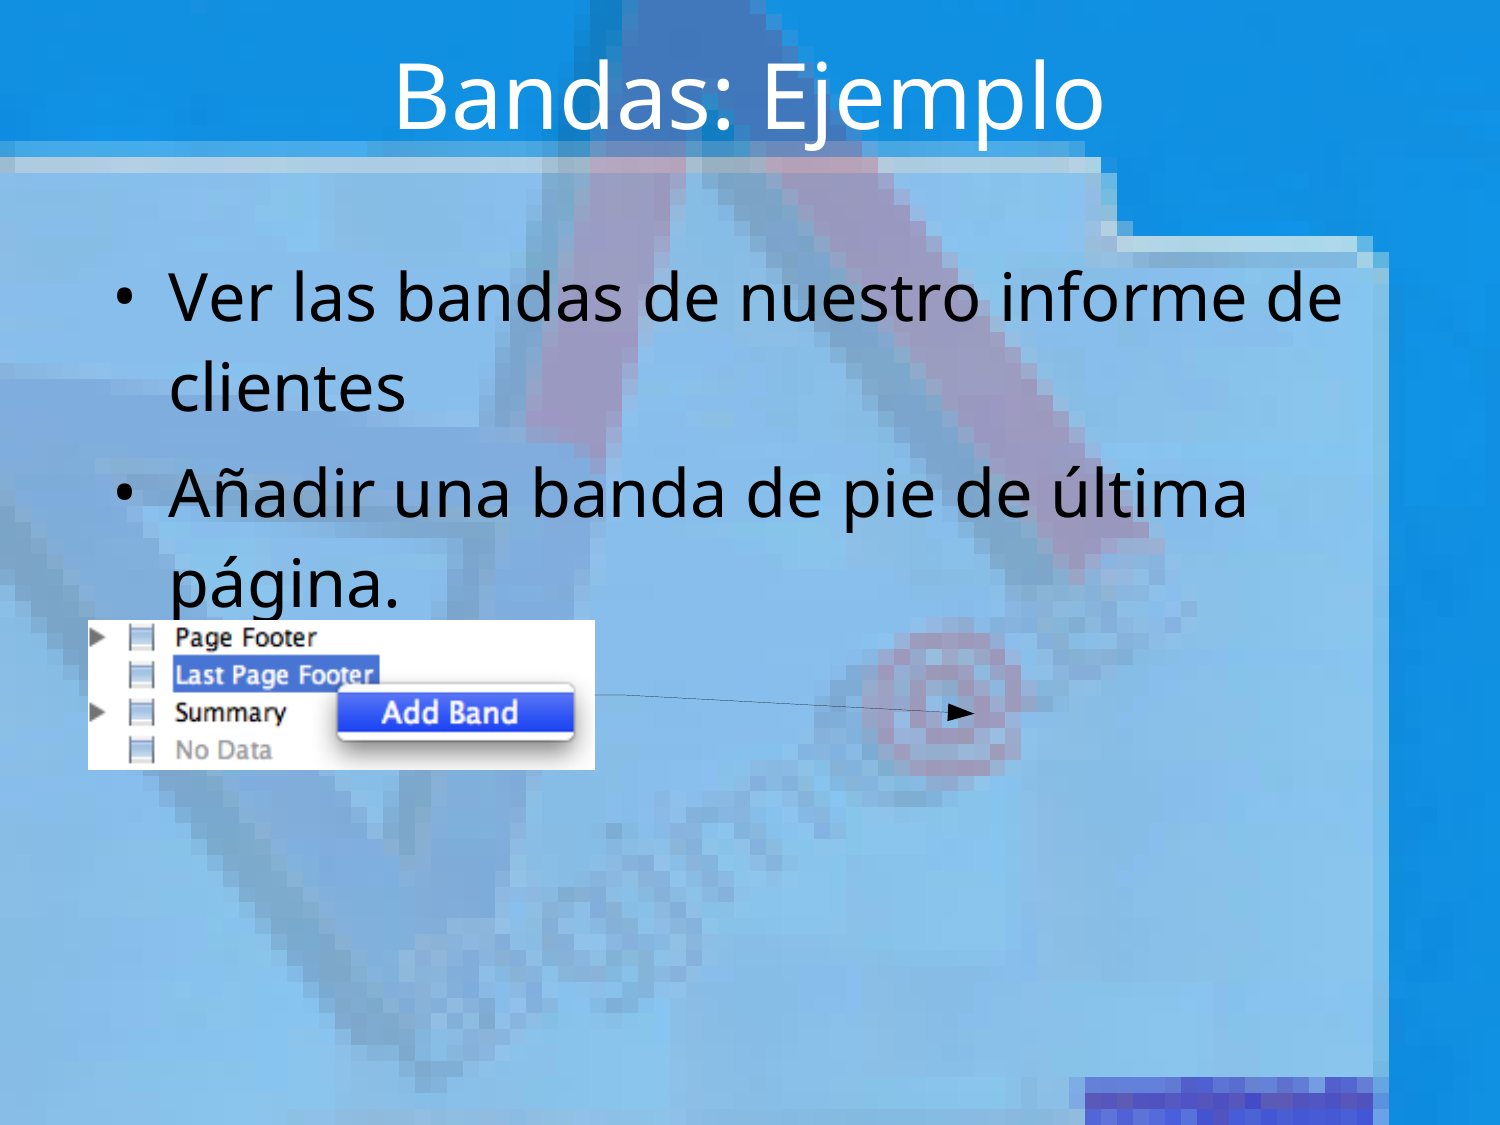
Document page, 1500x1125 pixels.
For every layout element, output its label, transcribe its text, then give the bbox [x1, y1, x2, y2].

title Bandas: Ejemplo [112, 0, 1388, 214]
list Ver las bandas de nuestro informe de clientes Añadir una banda de pie de última página. [112, 249, 1388, 1001]
picture [0, 0, 1500, 1125]
